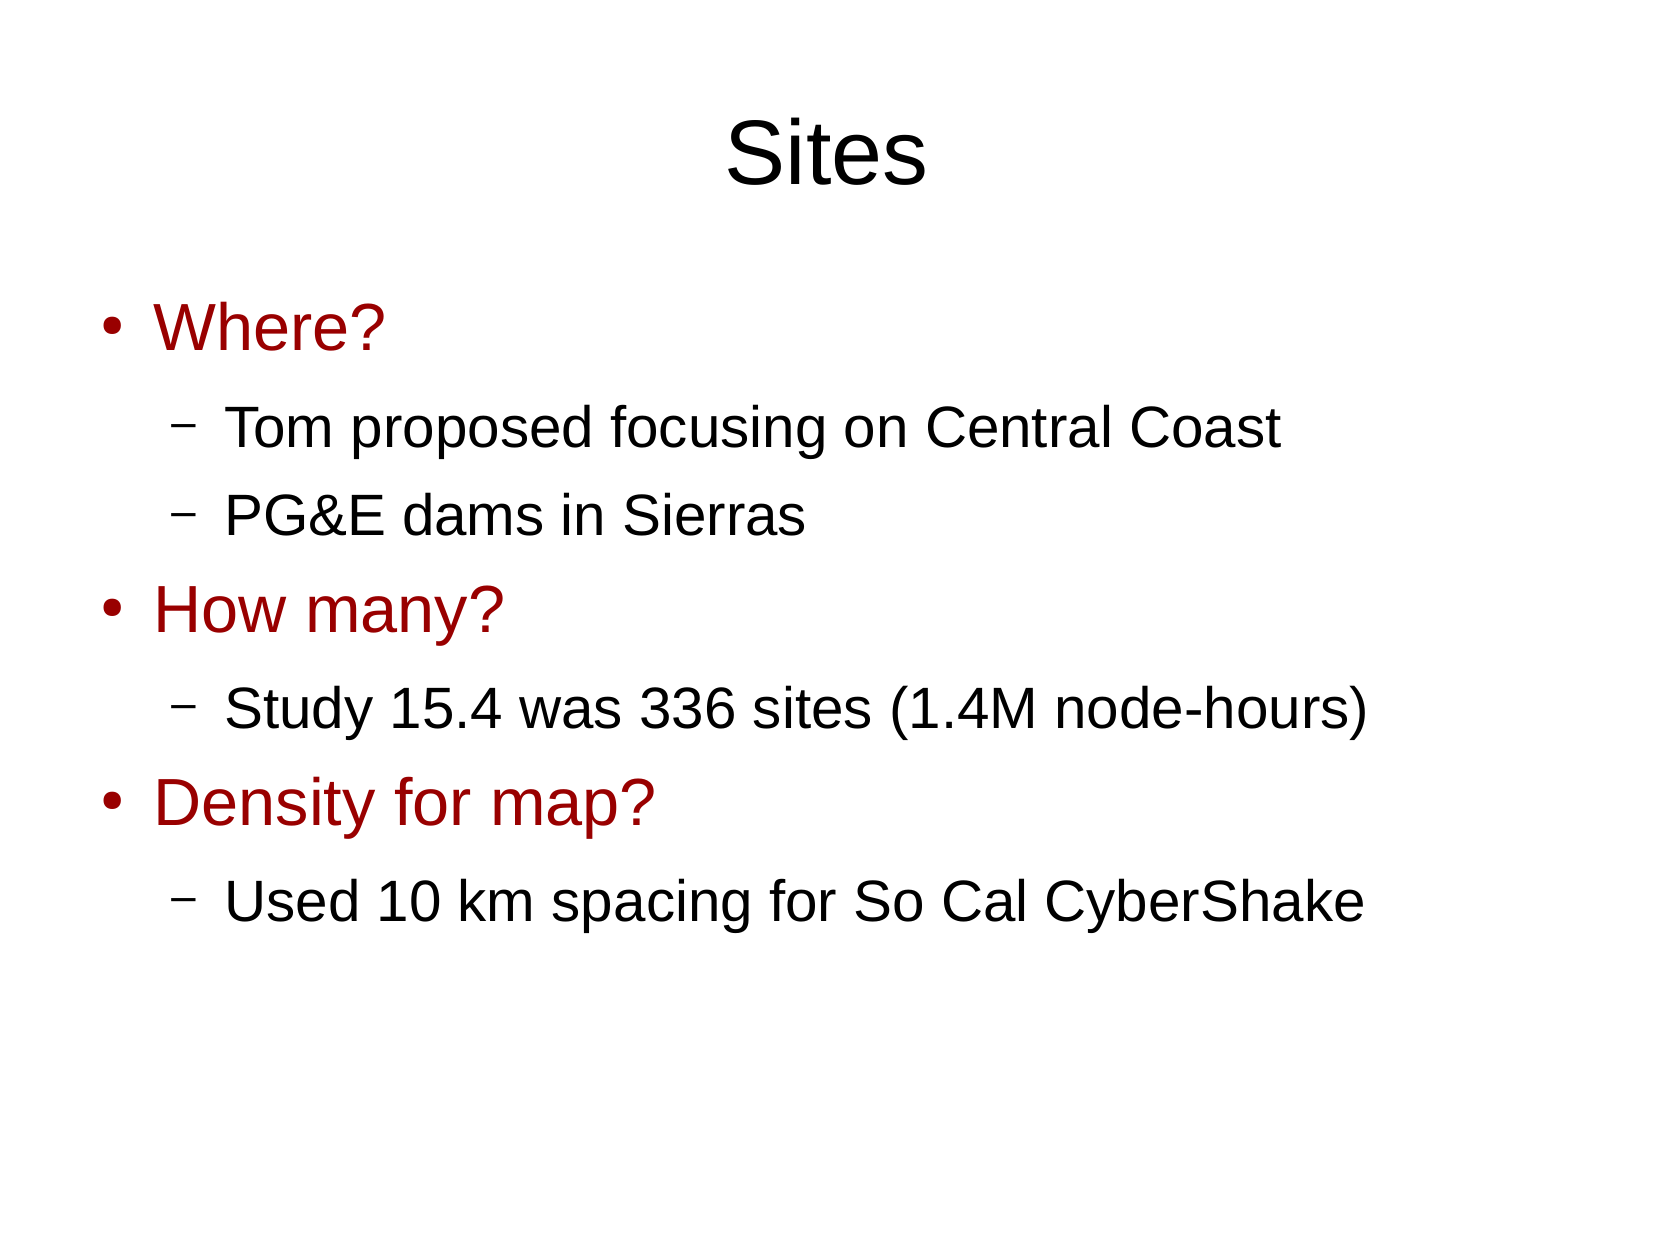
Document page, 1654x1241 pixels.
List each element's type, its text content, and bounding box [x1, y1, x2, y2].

list Where? Tom proposed focusing on Central Coast PG&E dams in Sierras How many? Study 15.4 was 336 sites (1.4M node-hours) Density for map? Used 10 km spacing for So Cal CyberShake [82, 290, 1571, 1010]
title Sites [82, 49, 1571, 257]
